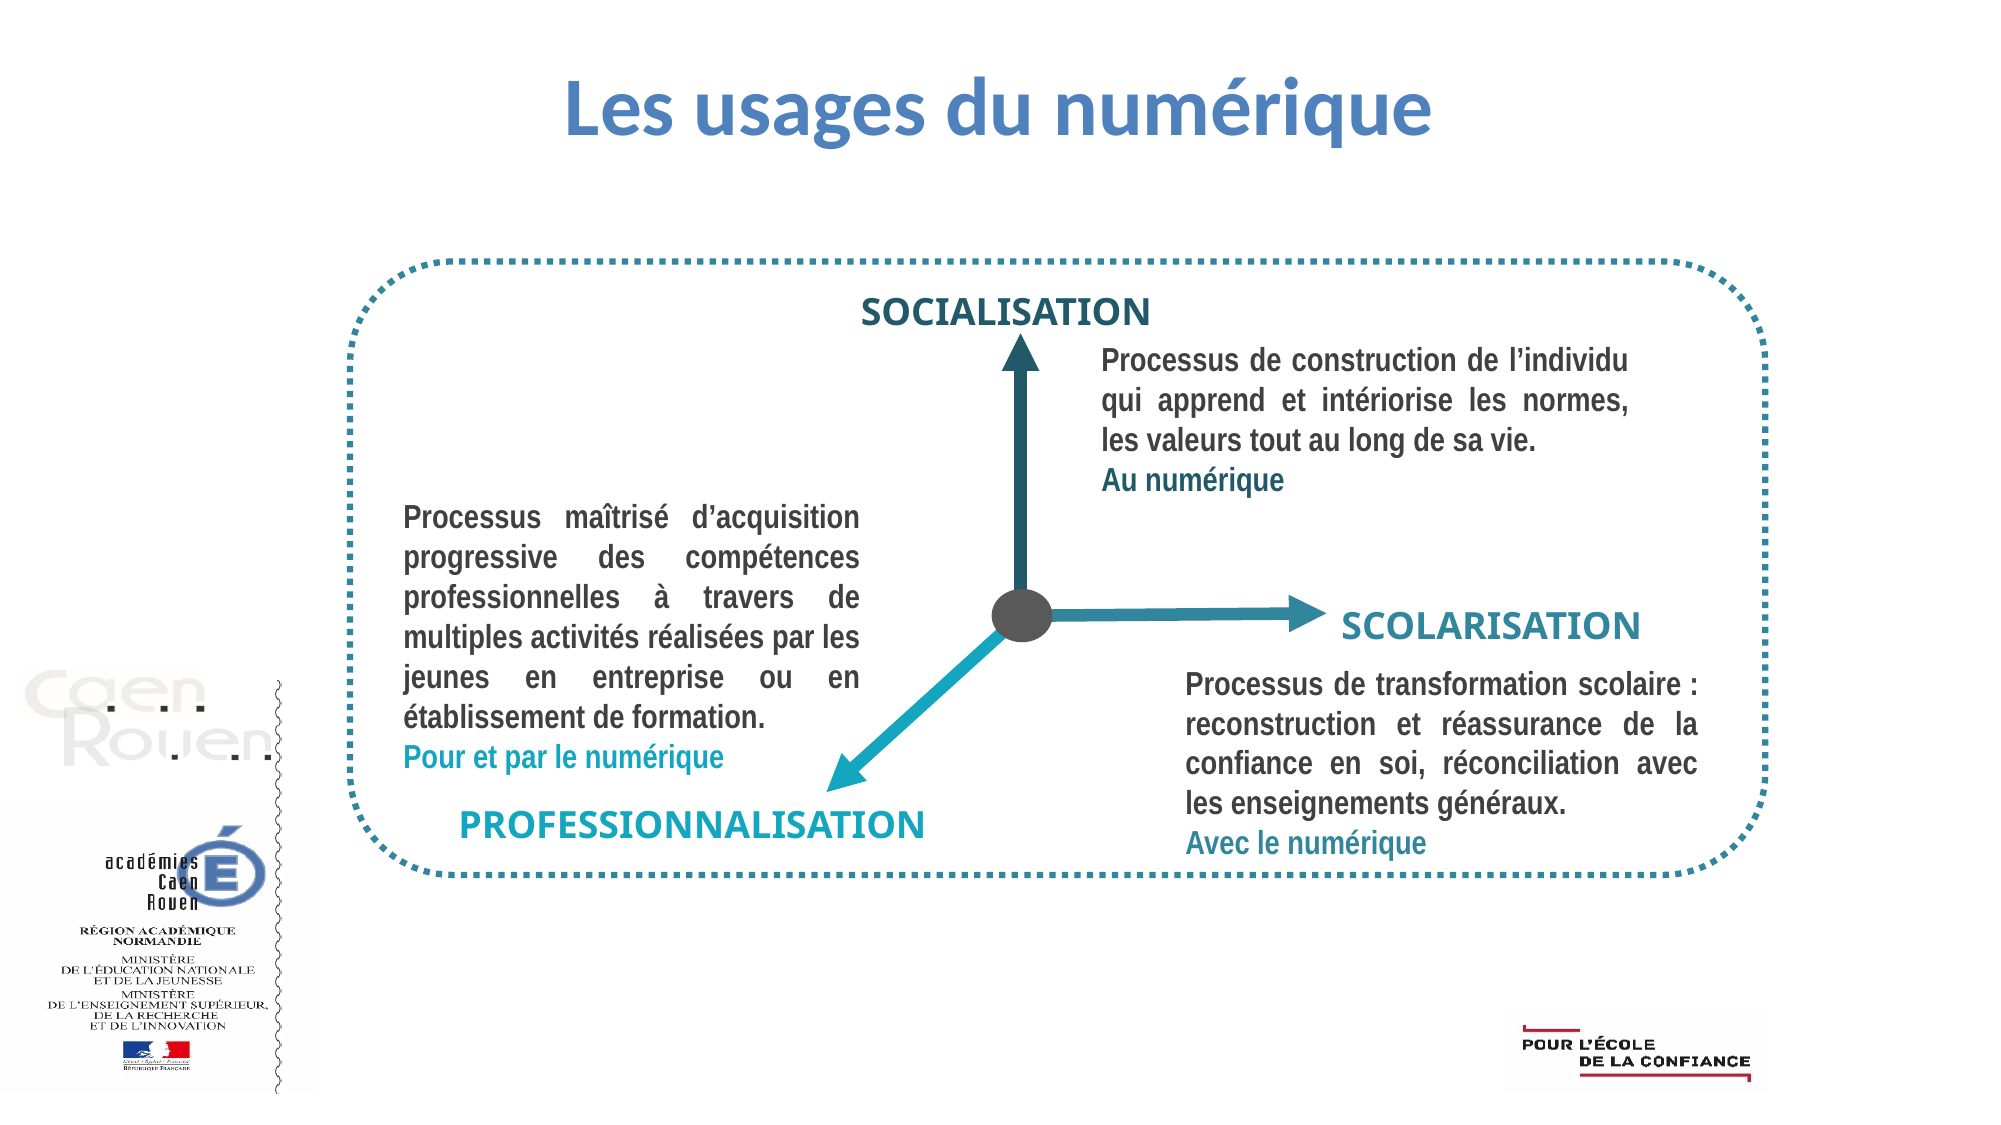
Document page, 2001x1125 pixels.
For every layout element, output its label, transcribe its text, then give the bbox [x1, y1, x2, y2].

picture [0, 680, 317, 1094]
text_box Processus de construction de l’individu qui apprend et intériorise les normes, les valeurs tout au long de sa vie. Au numérique [1086, 330, 1645, 499]
text_box Processus de transformation scolaire : reconstruction et réassurance de la confiance en soi, réconciliation avec les enseignements généraux. Avec le numérique [1170, 654, 1714, 821]
text_box [993, 590, 1051, 641]
text_box Processus maîtrisé d’acquisition progressive des compétences professionnelles à travers de multiples activités réalisées par les jeunes en entreprise ou en établissement de formation. Pour et par le numérique [388, 487, 876, 744]
picture [23, 668, 271, 766]
picture [1504, 1011, 1768, 1094]
text_box SOCIALISATION [845, 273, 1412, 329]
text_box PROFESSIONNALISATION [358, 786, 942, 848]
title Les usages du numérique [99, 45, 1900, 233]
text_box SCOLARISATION [1326, 587, 1756, 641]
